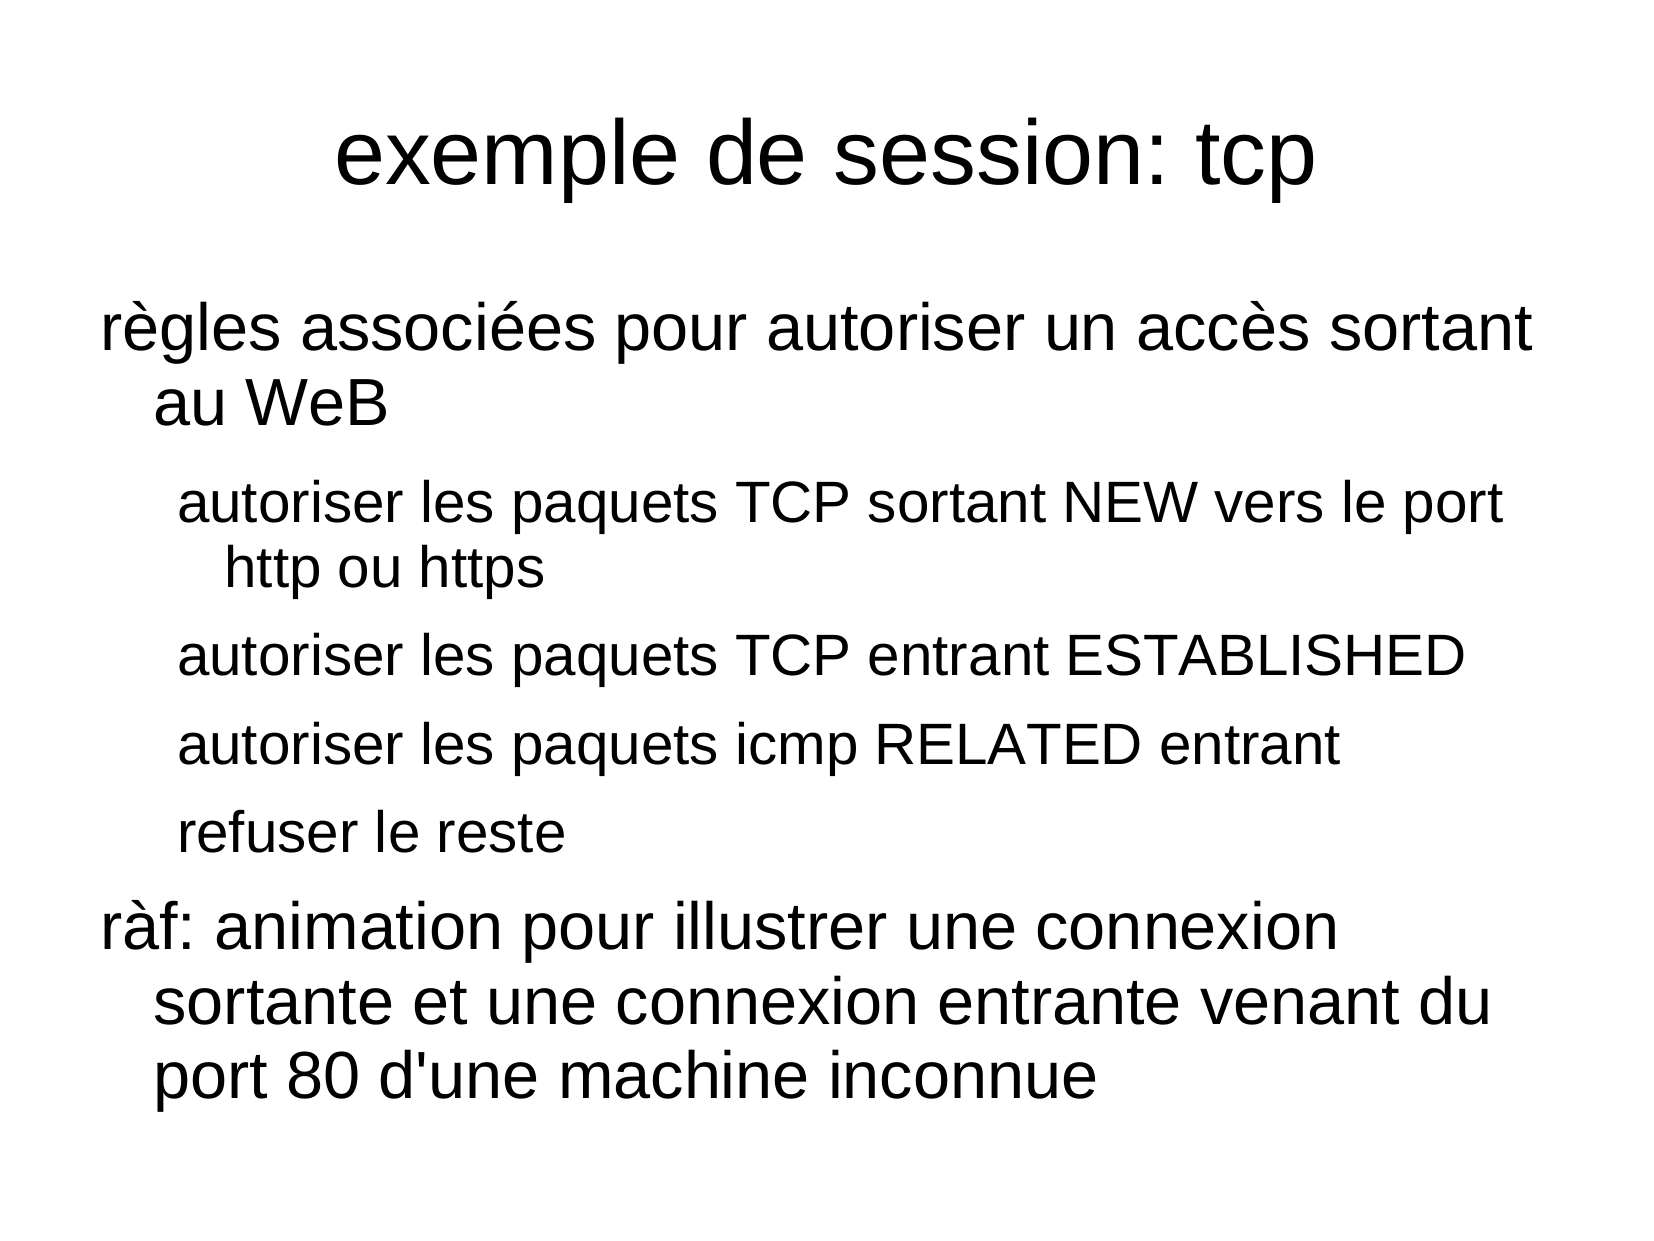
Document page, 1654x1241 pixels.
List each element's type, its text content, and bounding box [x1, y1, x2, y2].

title exemple de session: tcp [82, 49, 1571, 257]
list règles associées pour autoriser un accès sortant au WeB autoriser les paquets TCP sortant NEW vers le port http ou https autoriser les paquets TCP entrant ESTABLISHED autoriser les paquets icmp RELATED entrant refuser le reste ràf: animation pour illustrer une connexion sortante et une connexion entrante venant du port 80 d'une machine inconnue [82, 290, 1571, 1193]
